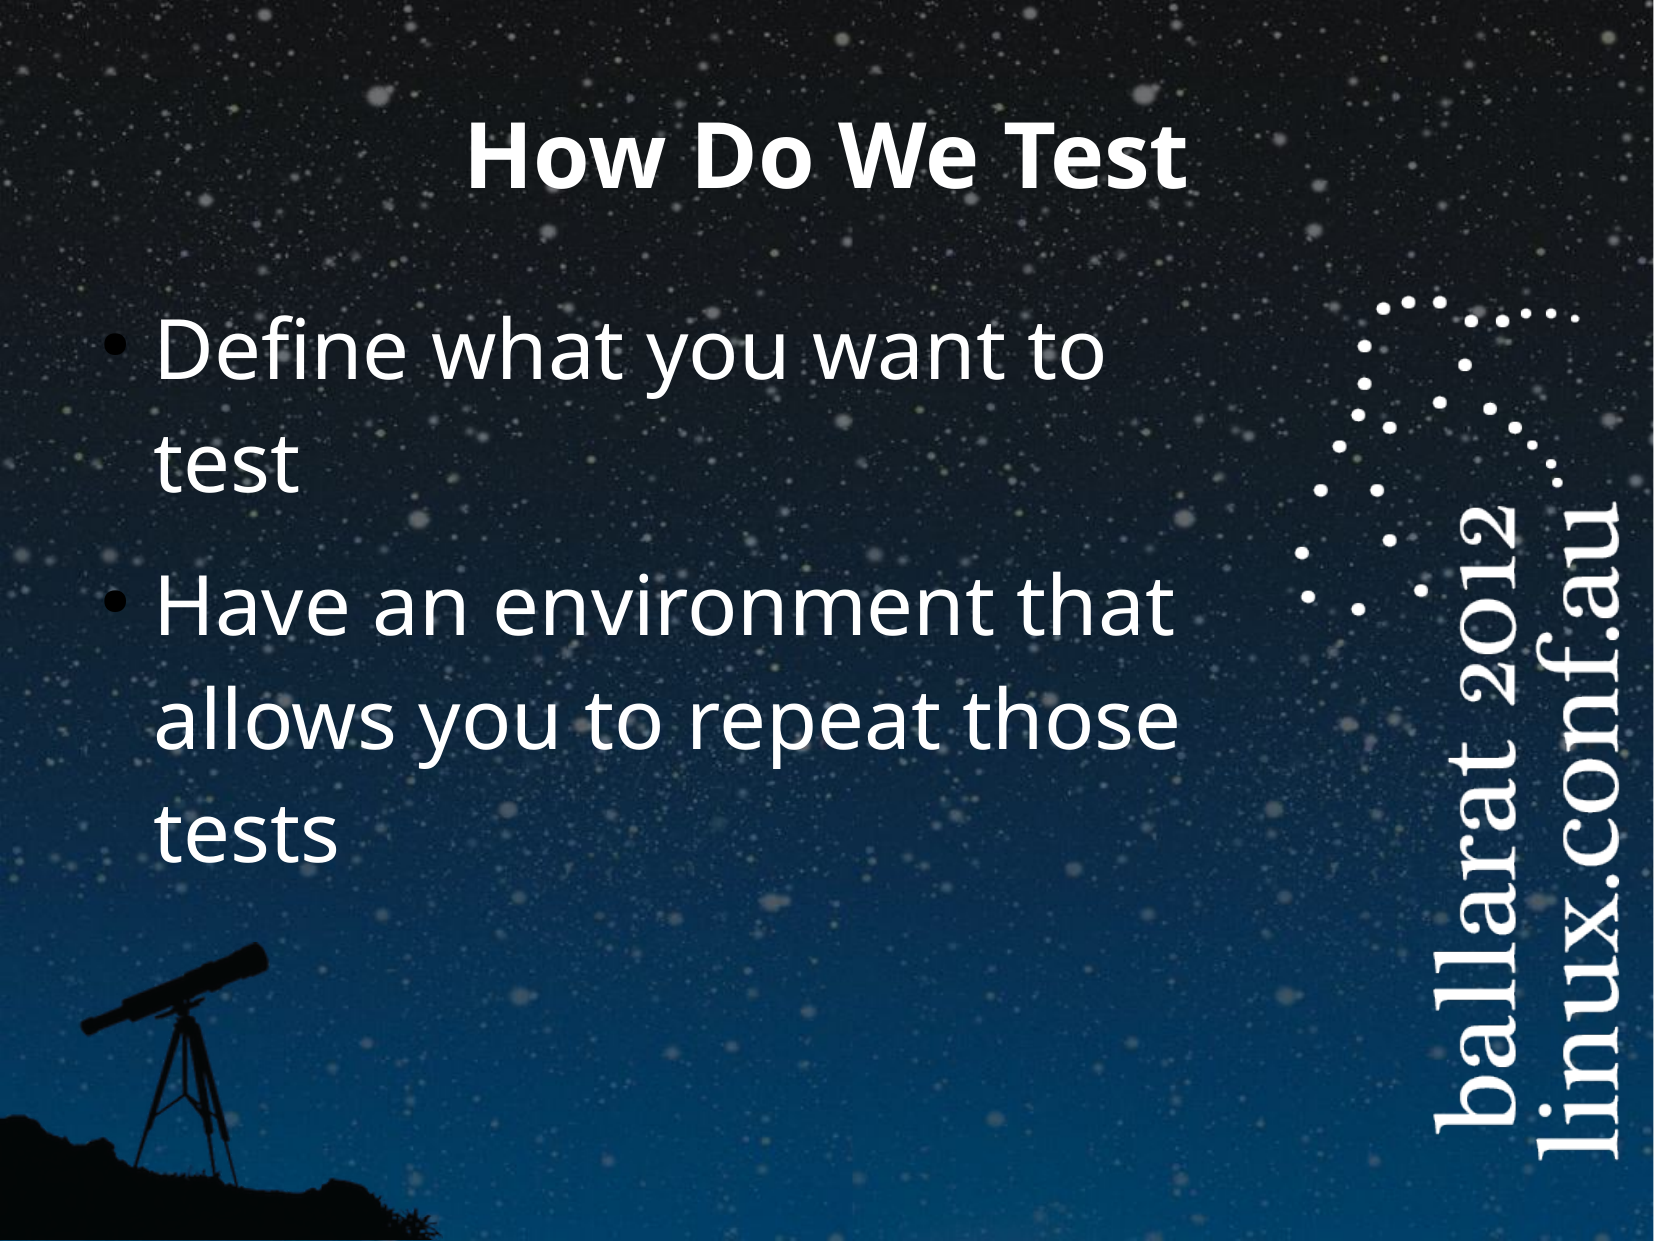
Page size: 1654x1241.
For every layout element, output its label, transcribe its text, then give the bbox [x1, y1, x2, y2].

picture [0, 0, 1654, 1241]
list Define what you want to test Have an environment that allows you to repeat those tests [82, 290, 1270, 1109]
title How Do We Test [82, 49, 1571, 257]
